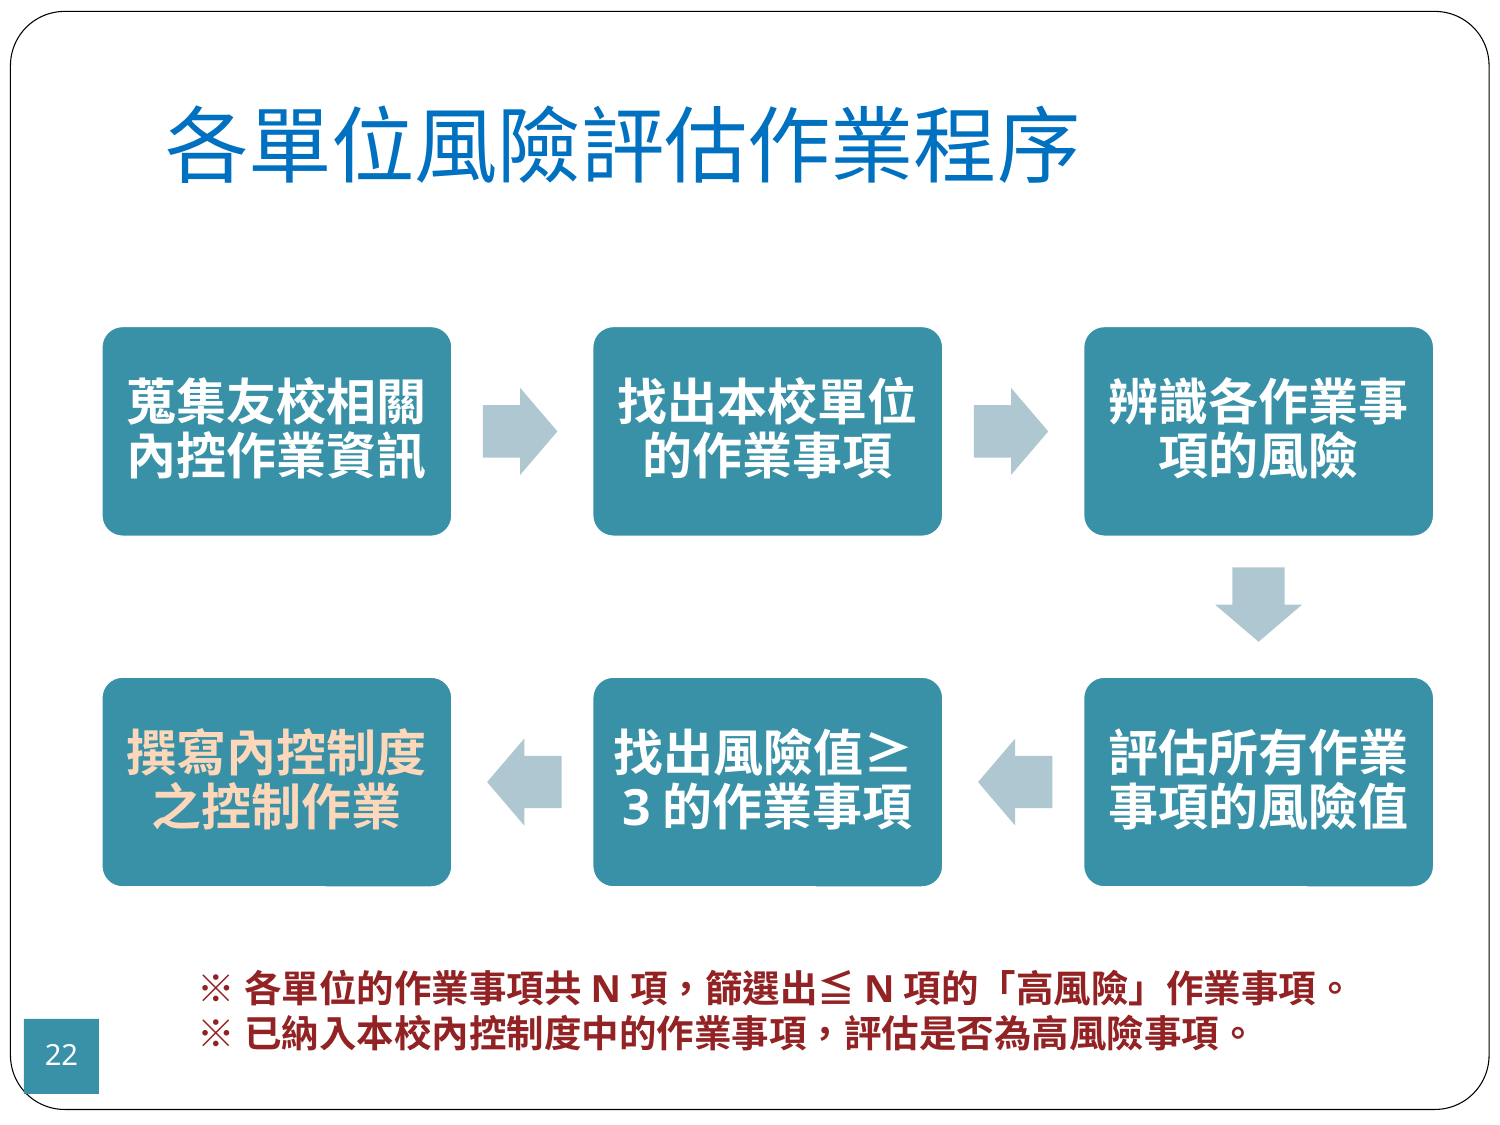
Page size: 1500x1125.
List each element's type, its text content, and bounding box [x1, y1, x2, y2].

text_box [487, 738, 562, 826]
text_box 找出風險值≥3的作業事項 [592, 676, 944, 888]
title 各單位風險評估作業程序 [150, 45, 1426, 209]
text_box 找出本校單位的作業事項 [592, 326, 944, 537]
text_box ※各單位的作業事項共N項，篩選出≦N項的「高風險」作業事項。 ※已納入本校內控制度中的作業事項，評估是否為高風險事項。 [183, 957, 1411, 1063]
text_box 辨識各作業事項的風險 [1083, 326, 1435, 537]
text_box [978, 738, 1053, 826]
text_box [1215, 567, 1303, 642]
text_box [973, 387, 1049, 475]
text_box 撰寫內控制度之控制作業 [101, 676, 453, 888]
text_box 評估所有作業事項的風險值 [1083, 676, 1435, 888]
text_box 蒐集友校相關內控作業資訊 [101, 326, 453, 537]
text_box 22 [23, 1018, 99, 1094]
text_box [482, 387, 558, 475]
